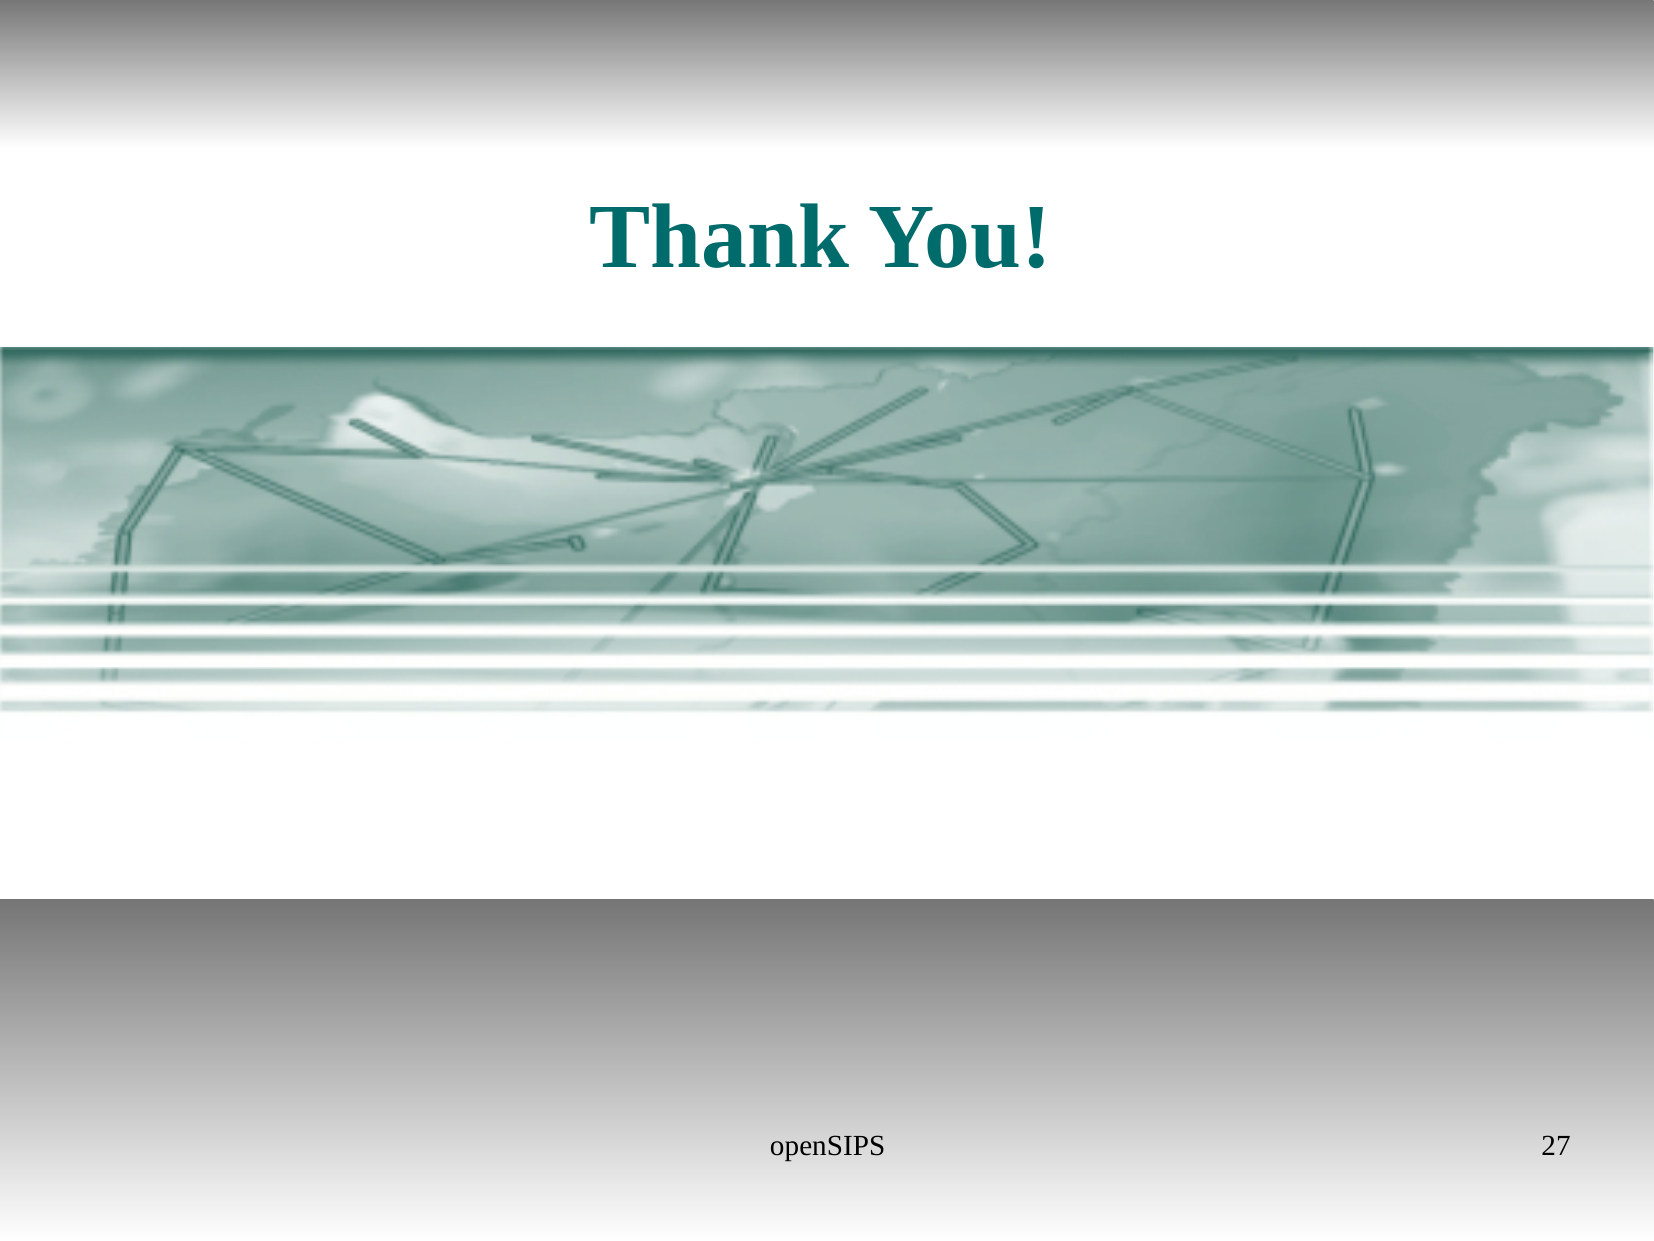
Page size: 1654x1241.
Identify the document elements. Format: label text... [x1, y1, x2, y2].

title Thank You! [76, 118, 1565, 355]
picture [0, 347, 1654, 739]
